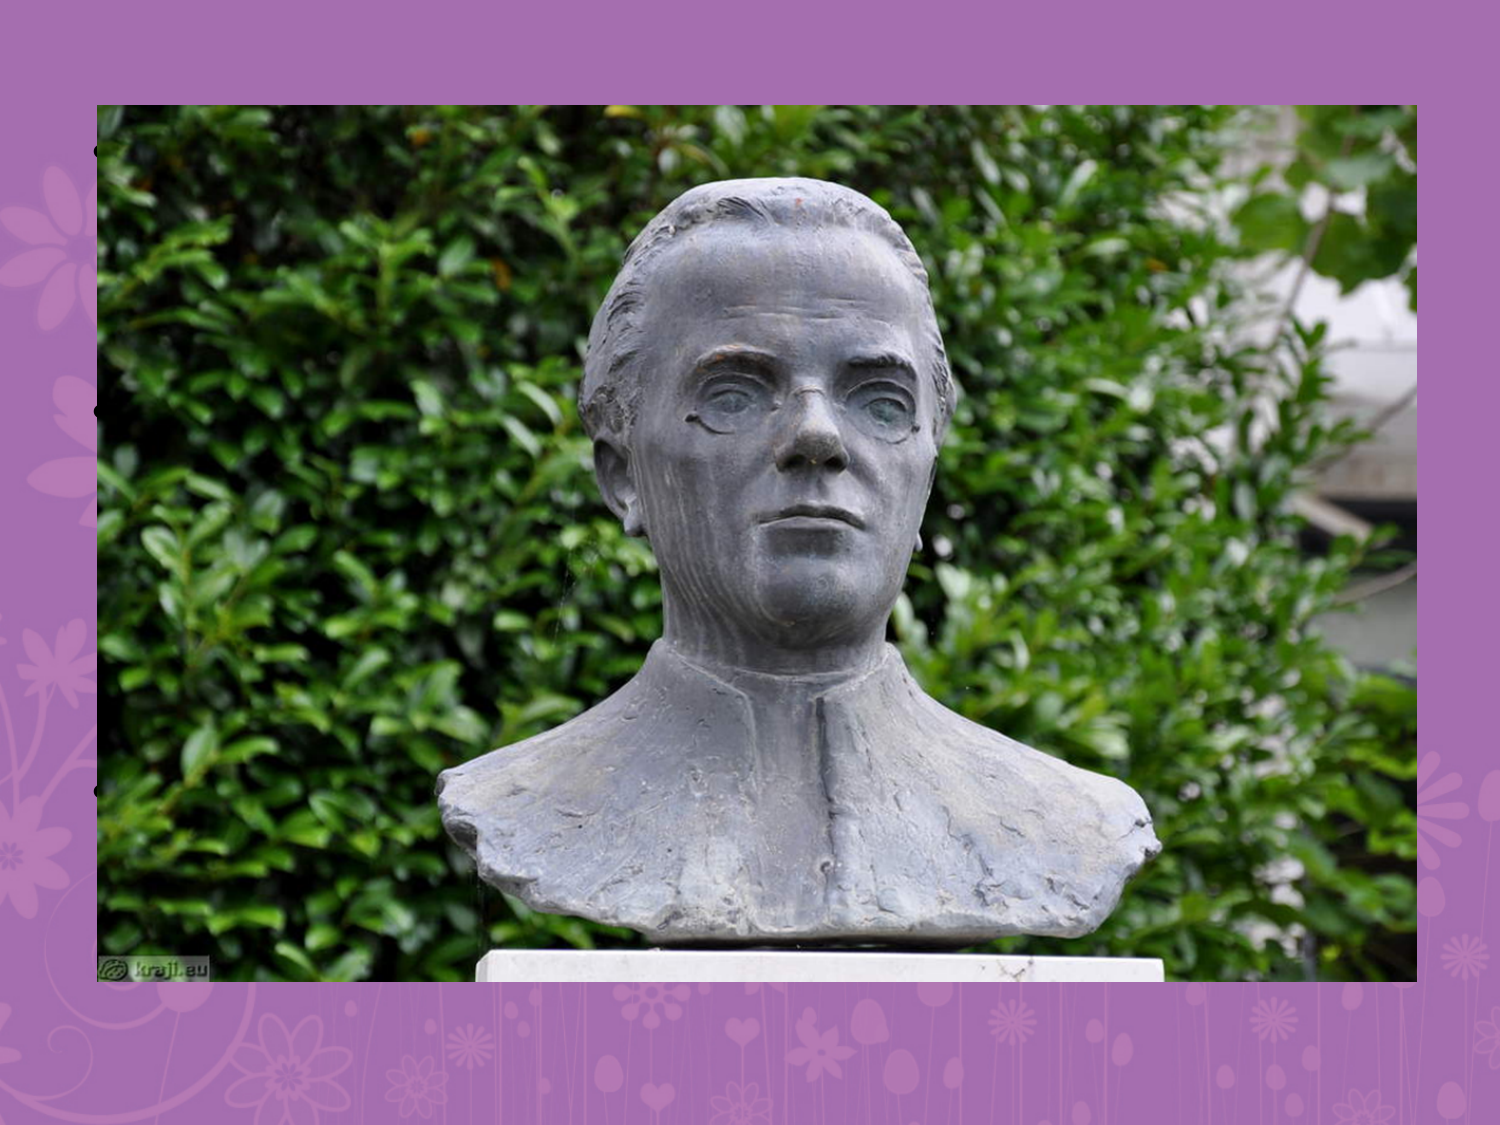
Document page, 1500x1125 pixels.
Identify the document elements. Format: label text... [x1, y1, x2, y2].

picture [0, 0, 1500, 1125]
list Leta 1882 je Gregorčič izdal prvi zvezek svojih poezij. Uspeh je bil velikanski, saj so samo v treh mesecih prodali 1800 od 2000 natisnjenih izvodov. Na Gradišču je imel več časa in lažje delo, žal pa tudi slabše gmotne razmere, zaradi česar je postal kmet in pastir kot v svojih mladih letih. Po enajstih letih bivanja na Gradišču je končno dočakal pokojnino. Tu je dočakal izid tudi drugega in tretjega zvezka poezij. V oporoki je zapisal kot glavnega dediča Šolski dom in željo da naj ga pokopljejo pri Svetem Lovrencu, pogreb pa naj bo preprost [76, 113, 1463, 1012]
